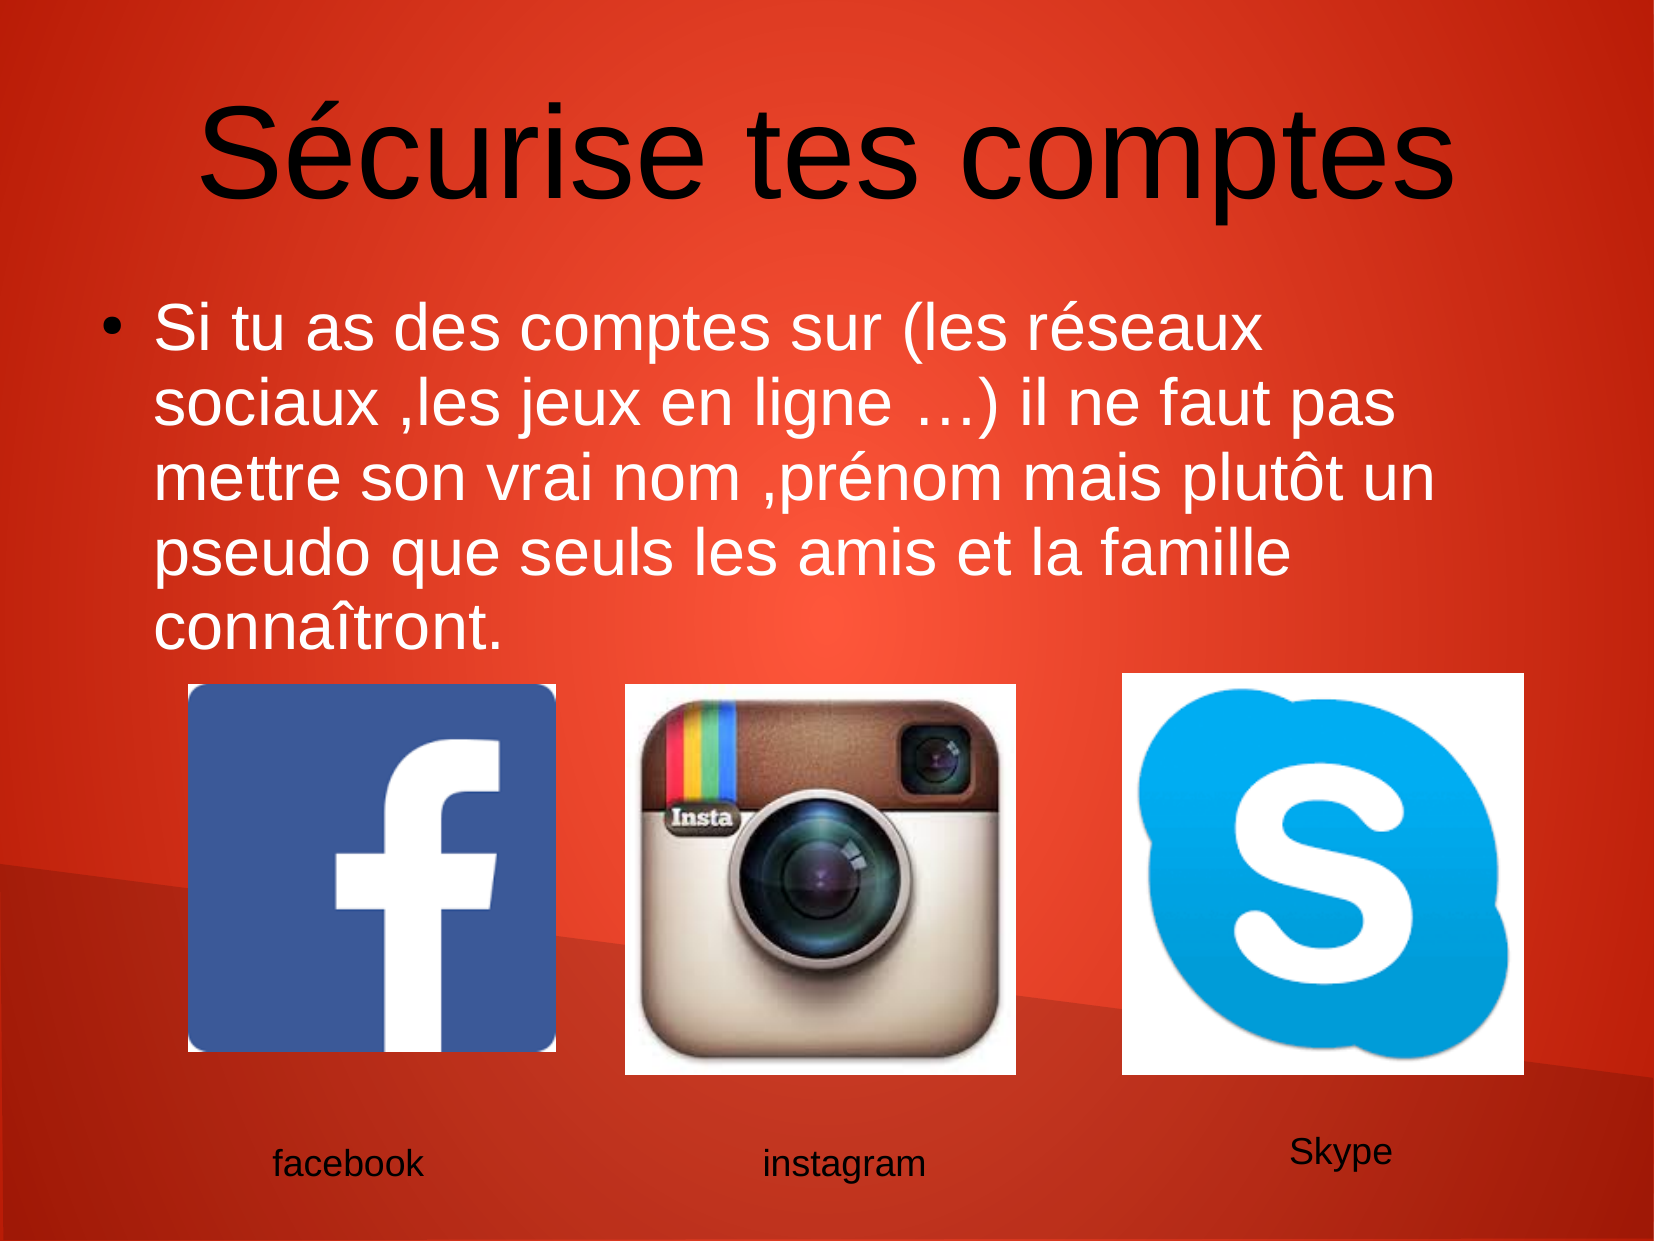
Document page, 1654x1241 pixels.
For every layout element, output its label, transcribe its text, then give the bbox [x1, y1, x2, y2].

title Sécurise tes comptes [82, 49, 1571, 257]
picture [625, 684, 1016, 1075]
picture [1122, 673, 1524, 1075]
picture [188, 684, 556, 1052]
text_box Skype [1145, 1122, 1548, 1182]
text_box instagram [637, 1133, 1052, 1193]
text_box facebook [141, 1133, 556, 1193]
list Si tu as des comptes sur (les réseaux sociaux ,les jeux en ligne …) il ne faut pas mettre son vrai nom ,prénom mais plutôt un pseudo que seuls les amis et la famille connaîtront. [82, 290, 1571, 1010]
